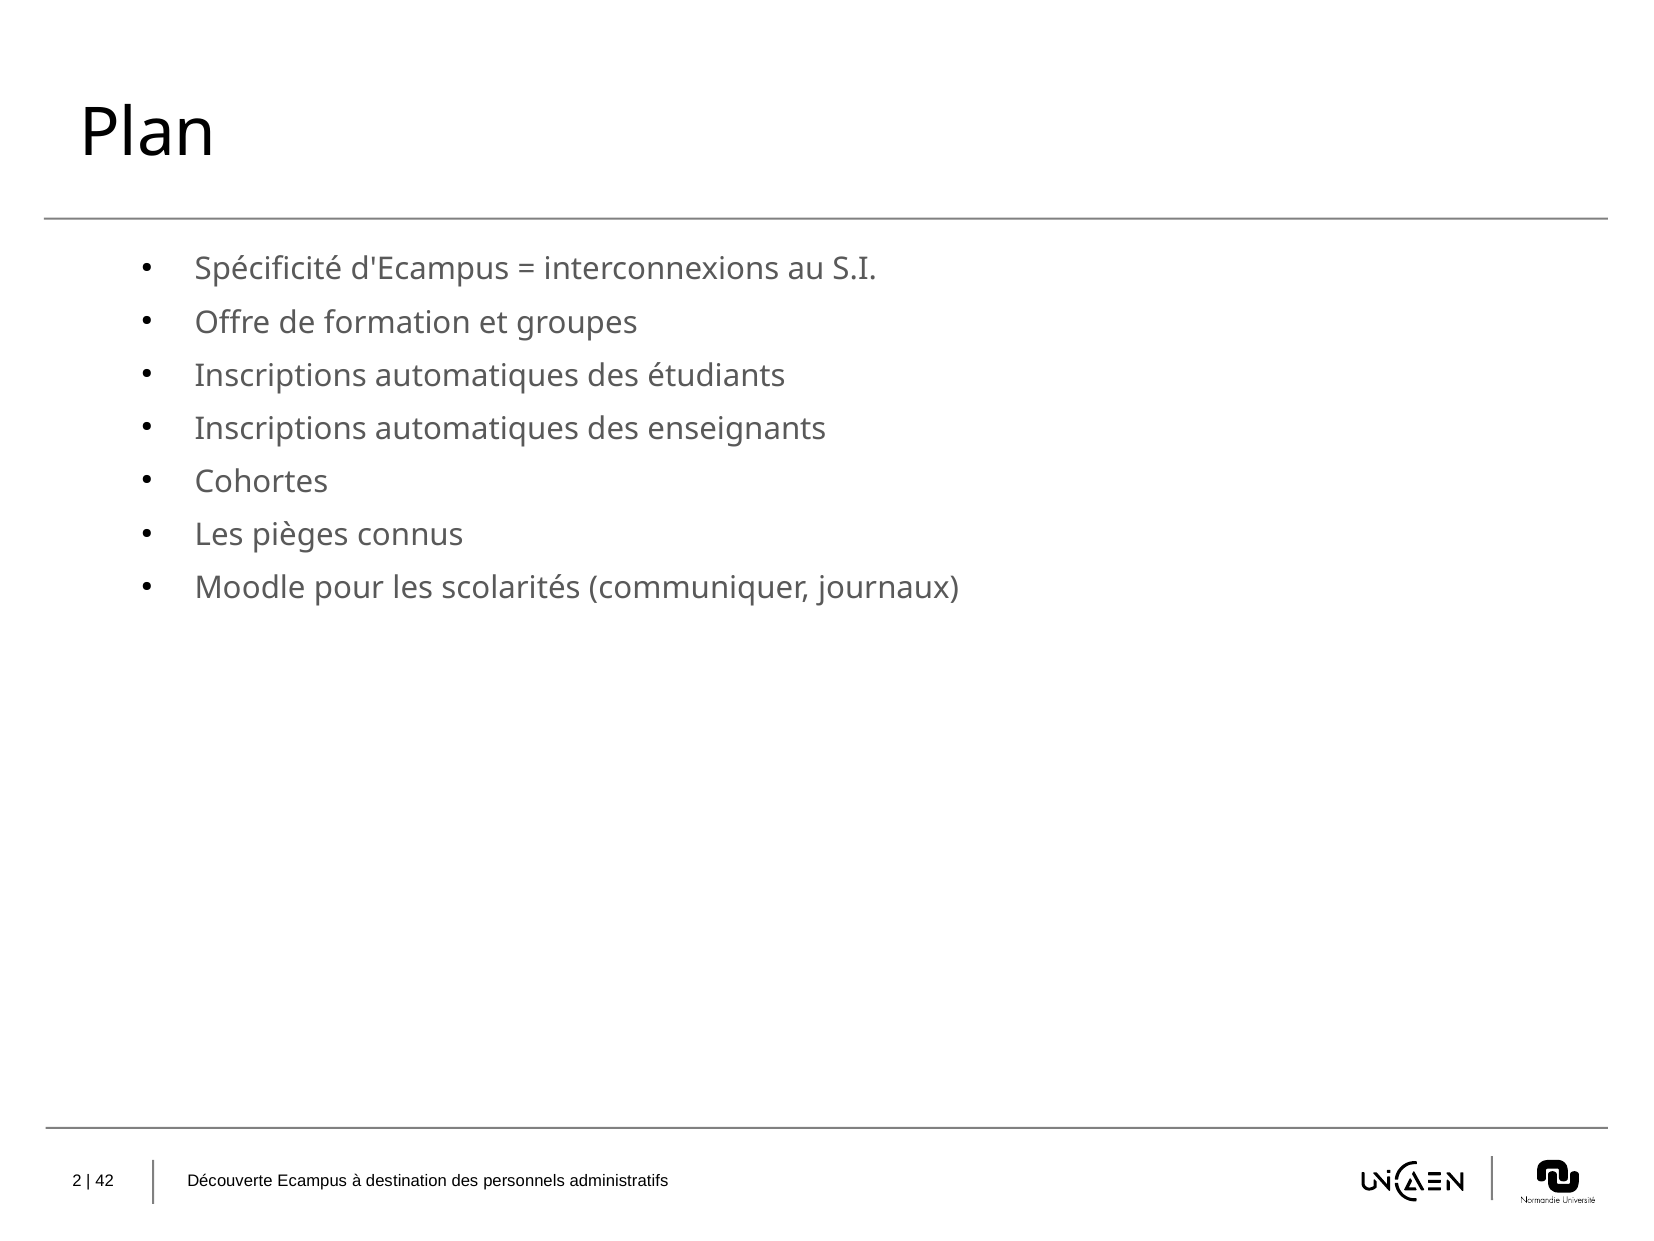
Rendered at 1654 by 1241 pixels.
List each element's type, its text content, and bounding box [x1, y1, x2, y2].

list Spécificité d'Ecampus = interconnexions au S.I. Offre de formation et groupes Inscriptions automatiques des étudiants Inscriptions automatiques des enseignants Cohortes Les pièges connus Moodle pour les scolarités (communiquer, journaux) [123, 248, 1608, 1113]
title Plan [43, 65, 1608, 193]
text_box [82, 290, 1571, 1010]
